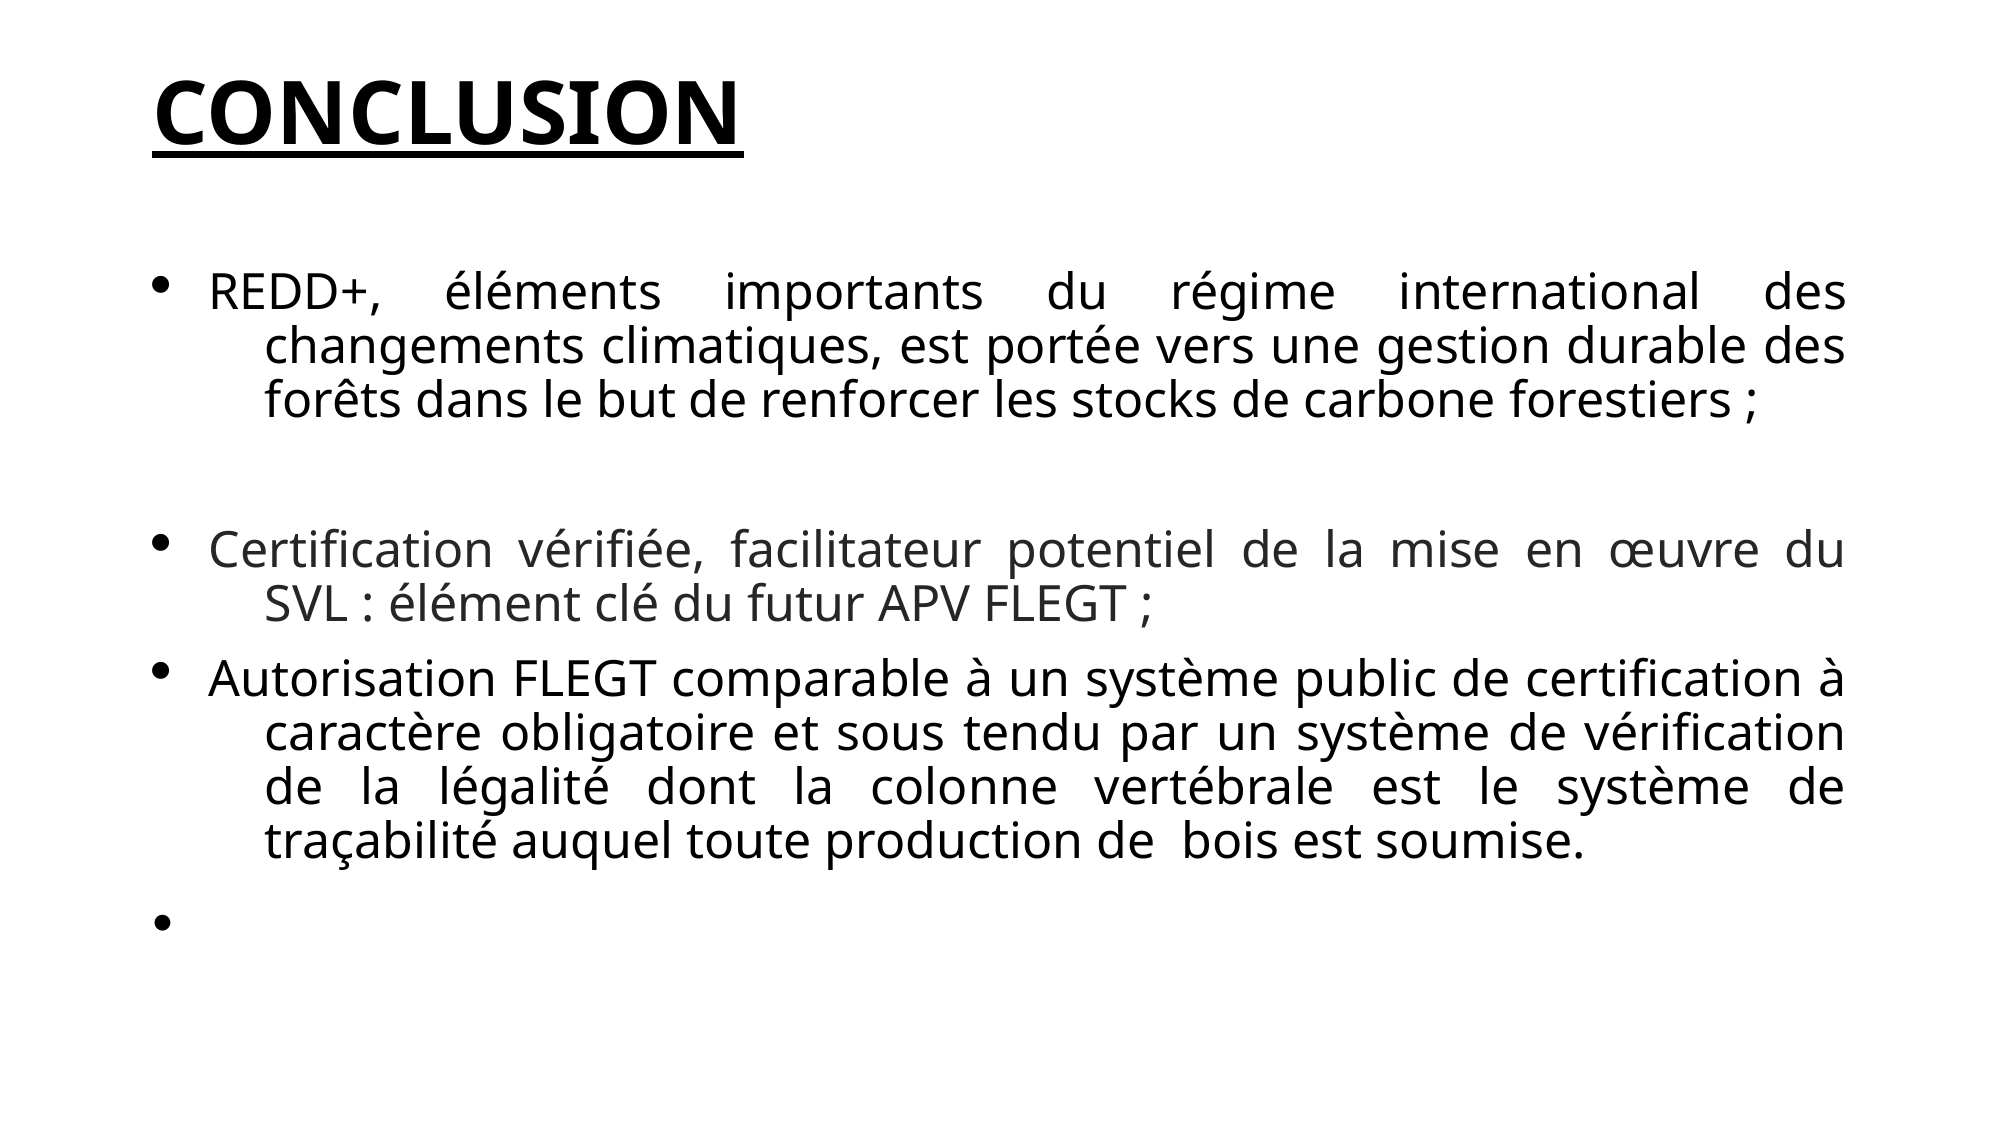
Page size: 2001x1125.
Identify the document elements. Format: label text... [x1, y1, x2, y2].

list REDD+, éléments importants du régime international des changements climatiques, est portée vers une gestion durable des forêts dans le but de renforcer les stocks de carbone forestiers ; Certification vérifiée, facilitateur potentiel de la mise en œuvre du SVL : élément clé du futur APV FLEGT ; Autorisation FLEGT comparable à un système public de certification à caractère obligatoire et sous tendu par un système de vérification de la légalité dont la colonne vertébrale est le système de traçabilité auquel toute production de bois est soumise. [137, 193, 1863, 908]
title CONCLUSION [137, 59, 1863, 193]
